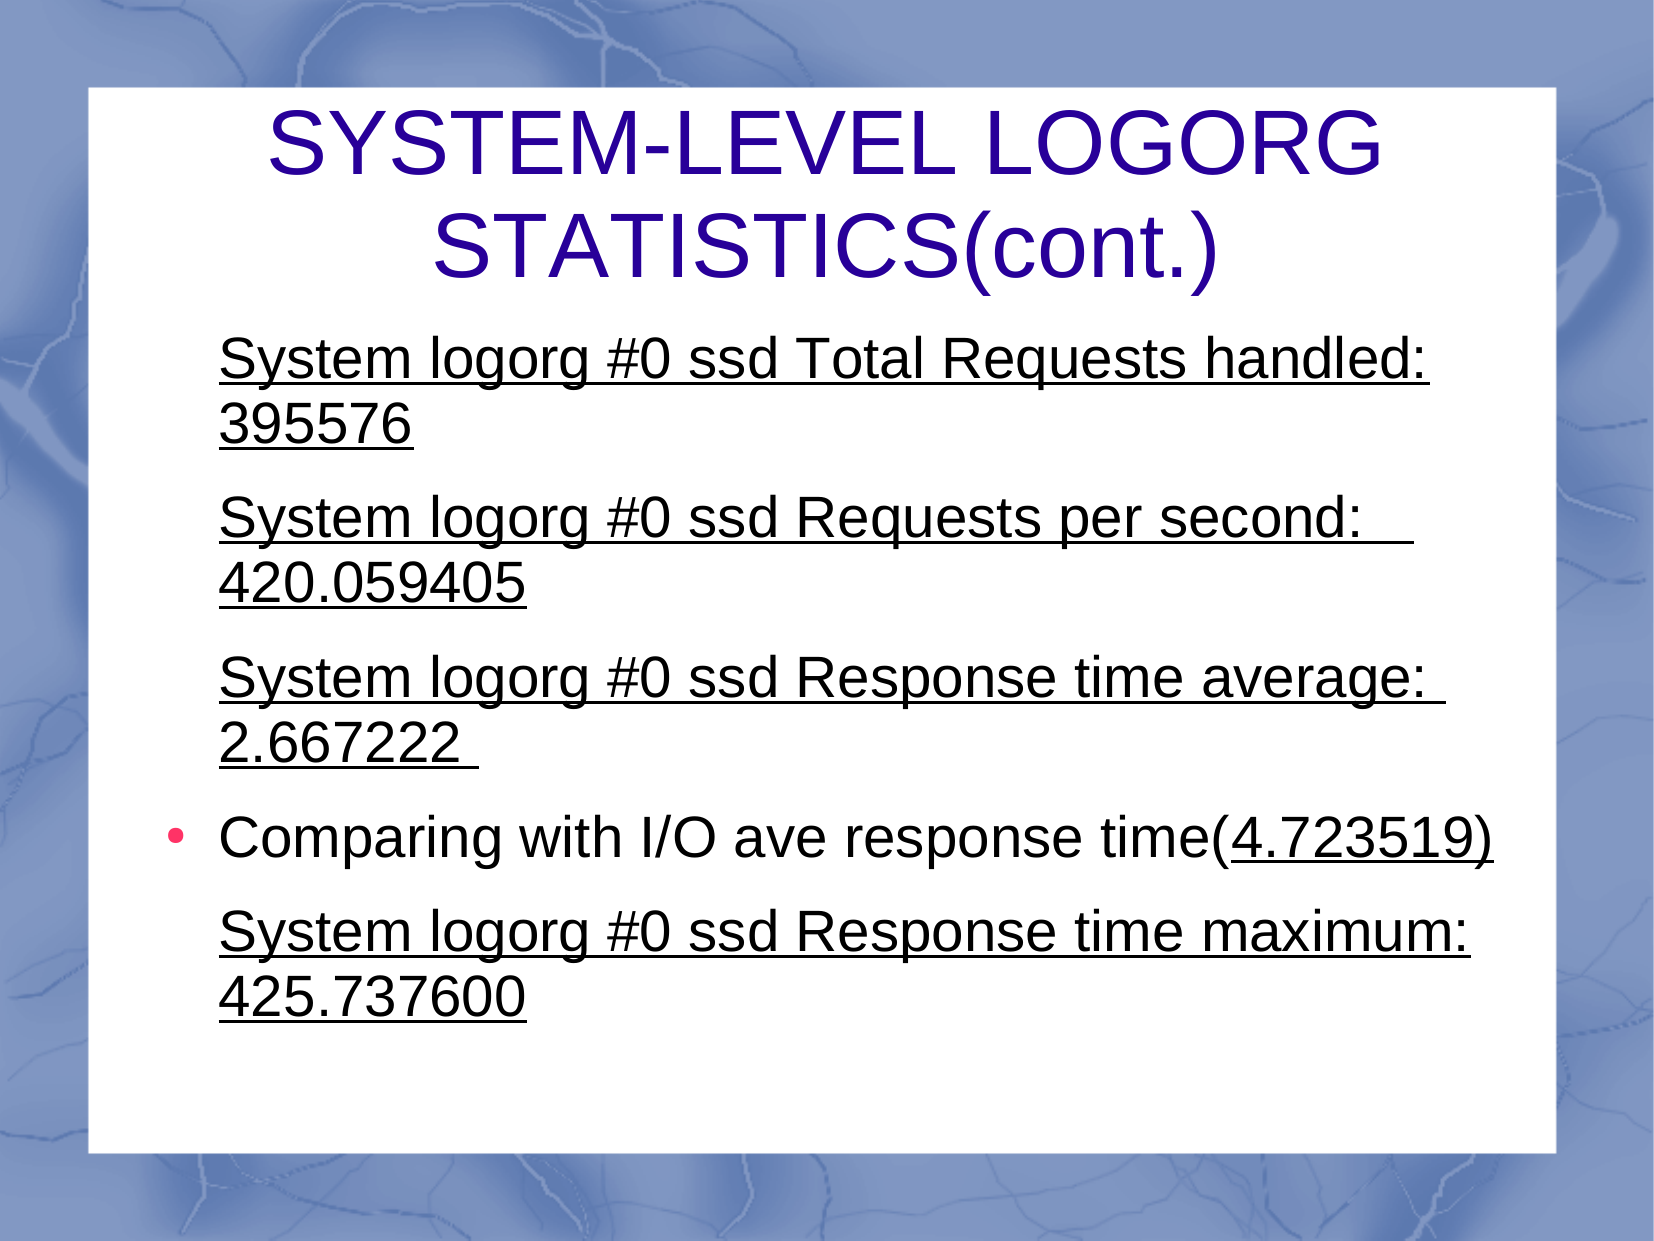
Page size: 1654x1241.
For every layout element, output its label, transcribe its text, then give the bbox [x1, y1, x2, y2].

list System logorg #0 ssd Total Requests handled: 395576 System logorg #0 ssd Requests per second: 420.059405 System logorg #0 ssd Response time average: 2.667222 Comparing with I/O ave response time(4.723519) System logorg #0 ssd Response time maximum: 425.737600 [147, 325, 1506, 1130]
title SYSTEM-LEVEL LOGORG STATISTICS(cont.) [118, 91, 1536, 297]
picture [0, 0, 1654, 1241]
